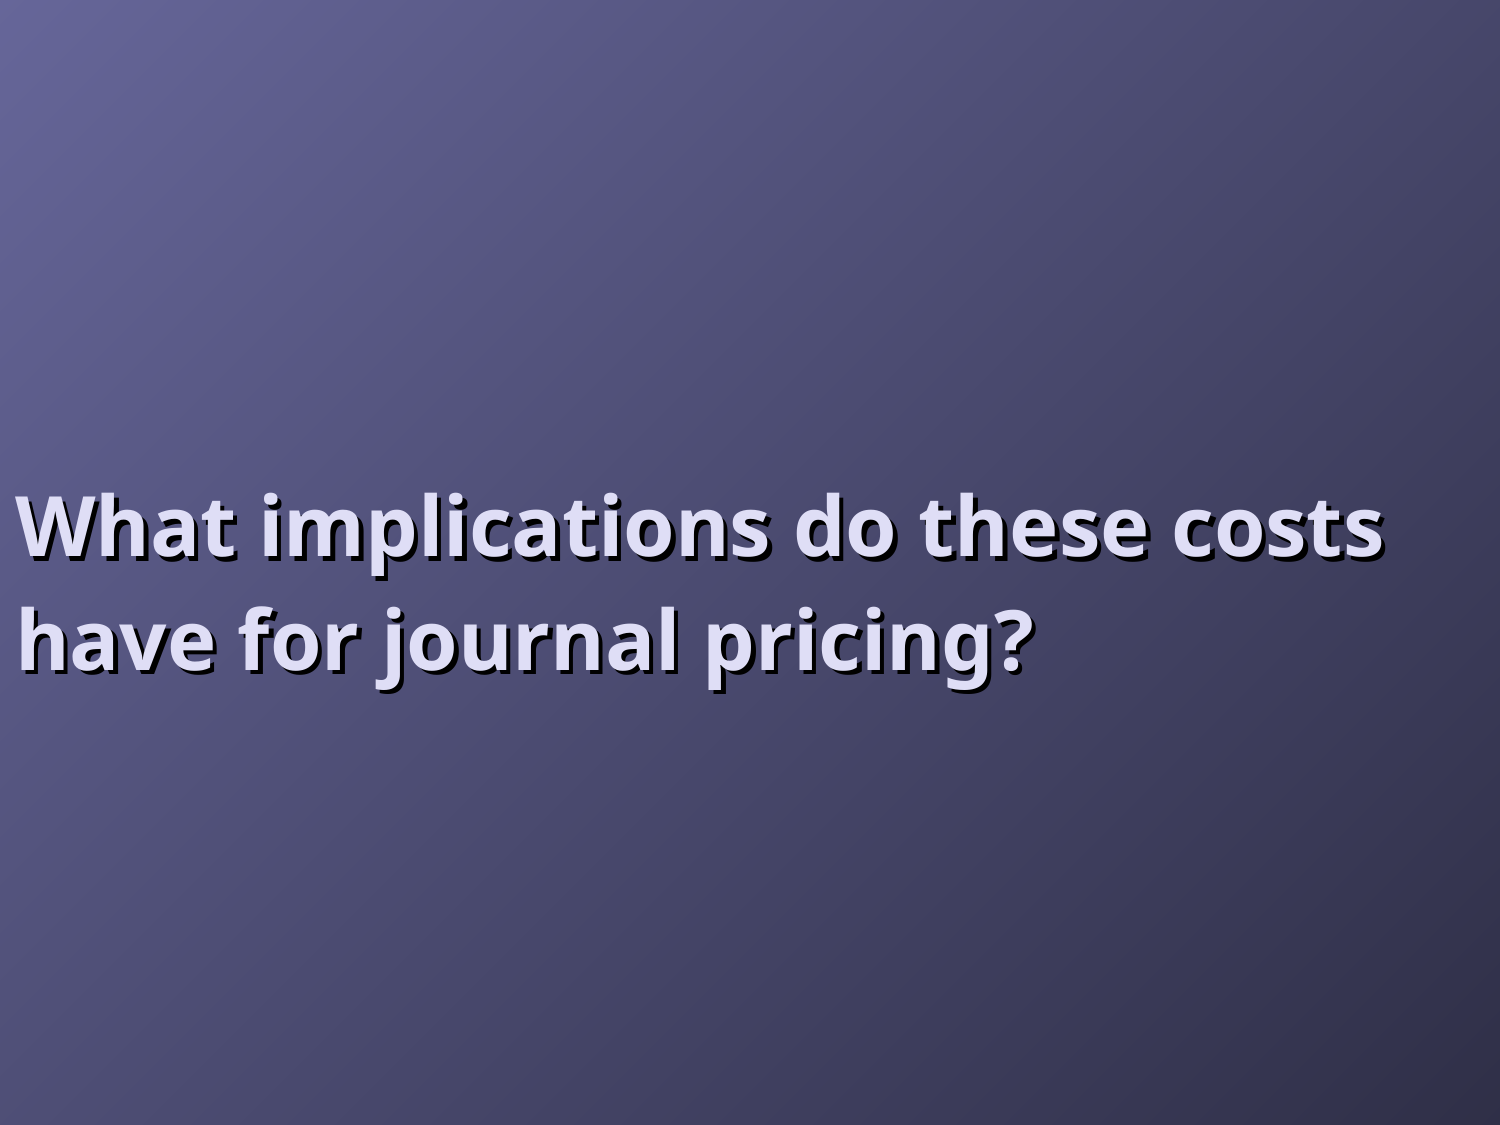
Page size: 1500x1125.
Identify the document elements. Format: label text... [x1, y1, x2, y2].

title What implications do these costs have for journal pricing? [0, 473, 1500, 689]
